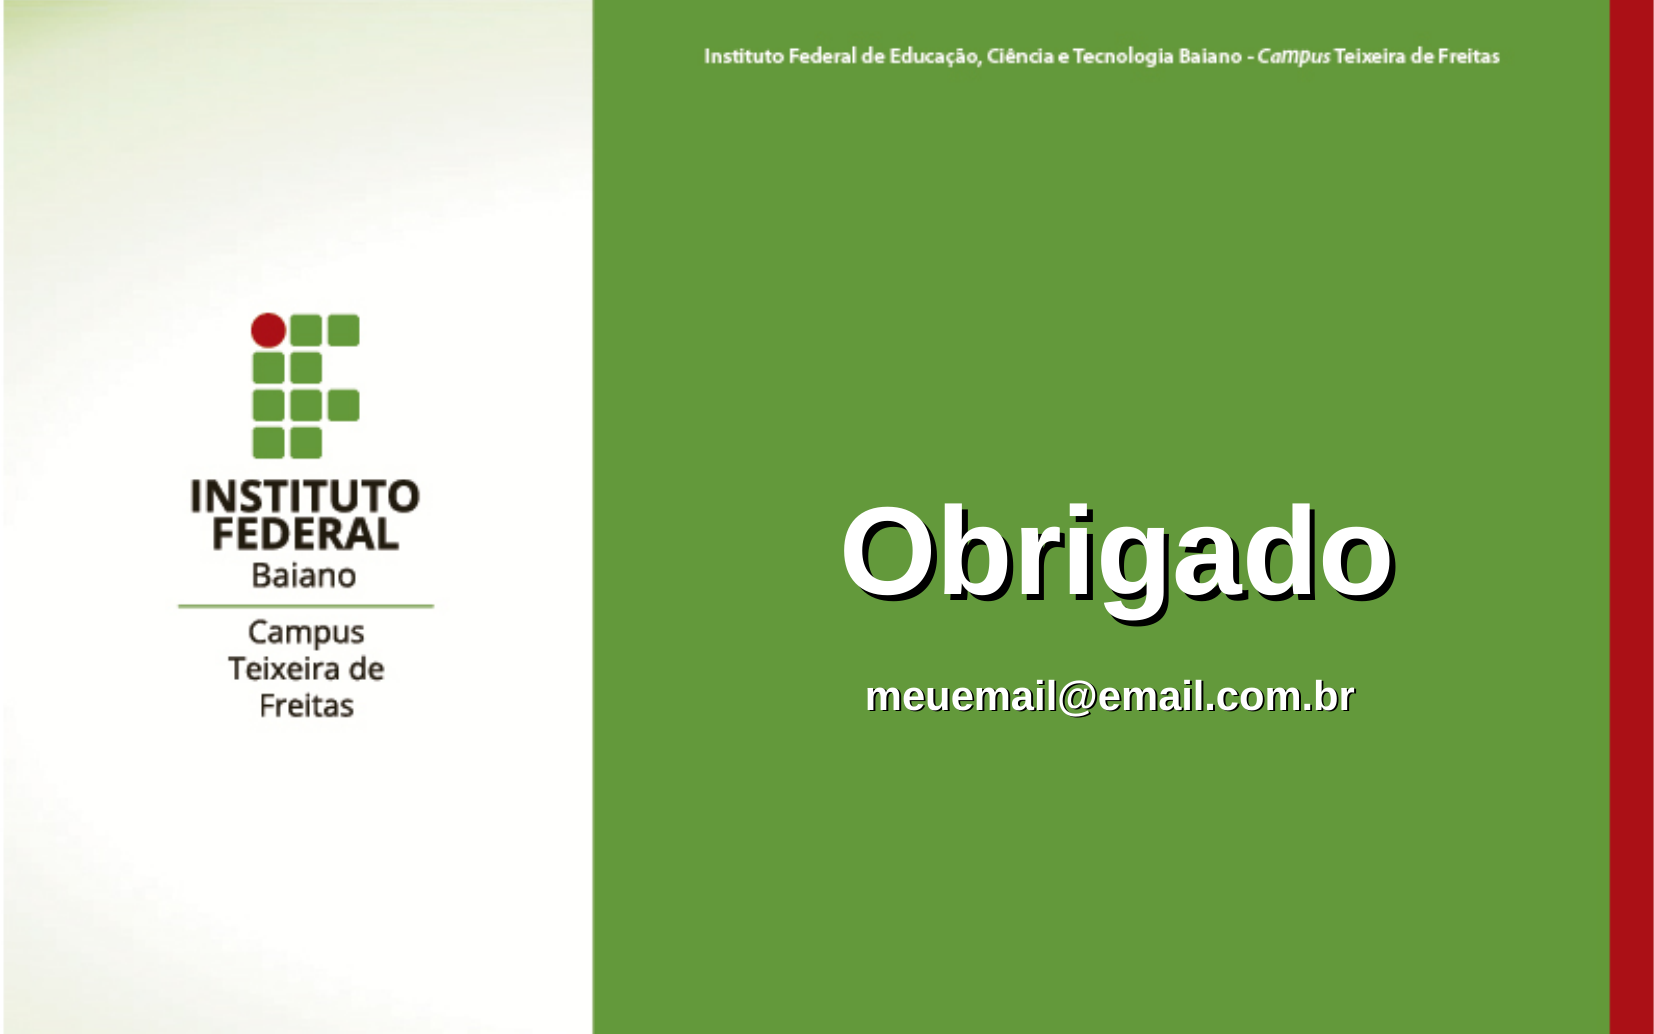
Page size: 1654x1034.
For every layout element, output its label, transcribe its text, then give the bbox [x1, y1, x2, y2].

title Obrigado [660, 437, 1576, 665]
text_box meuemail@email.com.br [675, 664, 1546, 727]
picture [0, 0, 1654, 1034]
